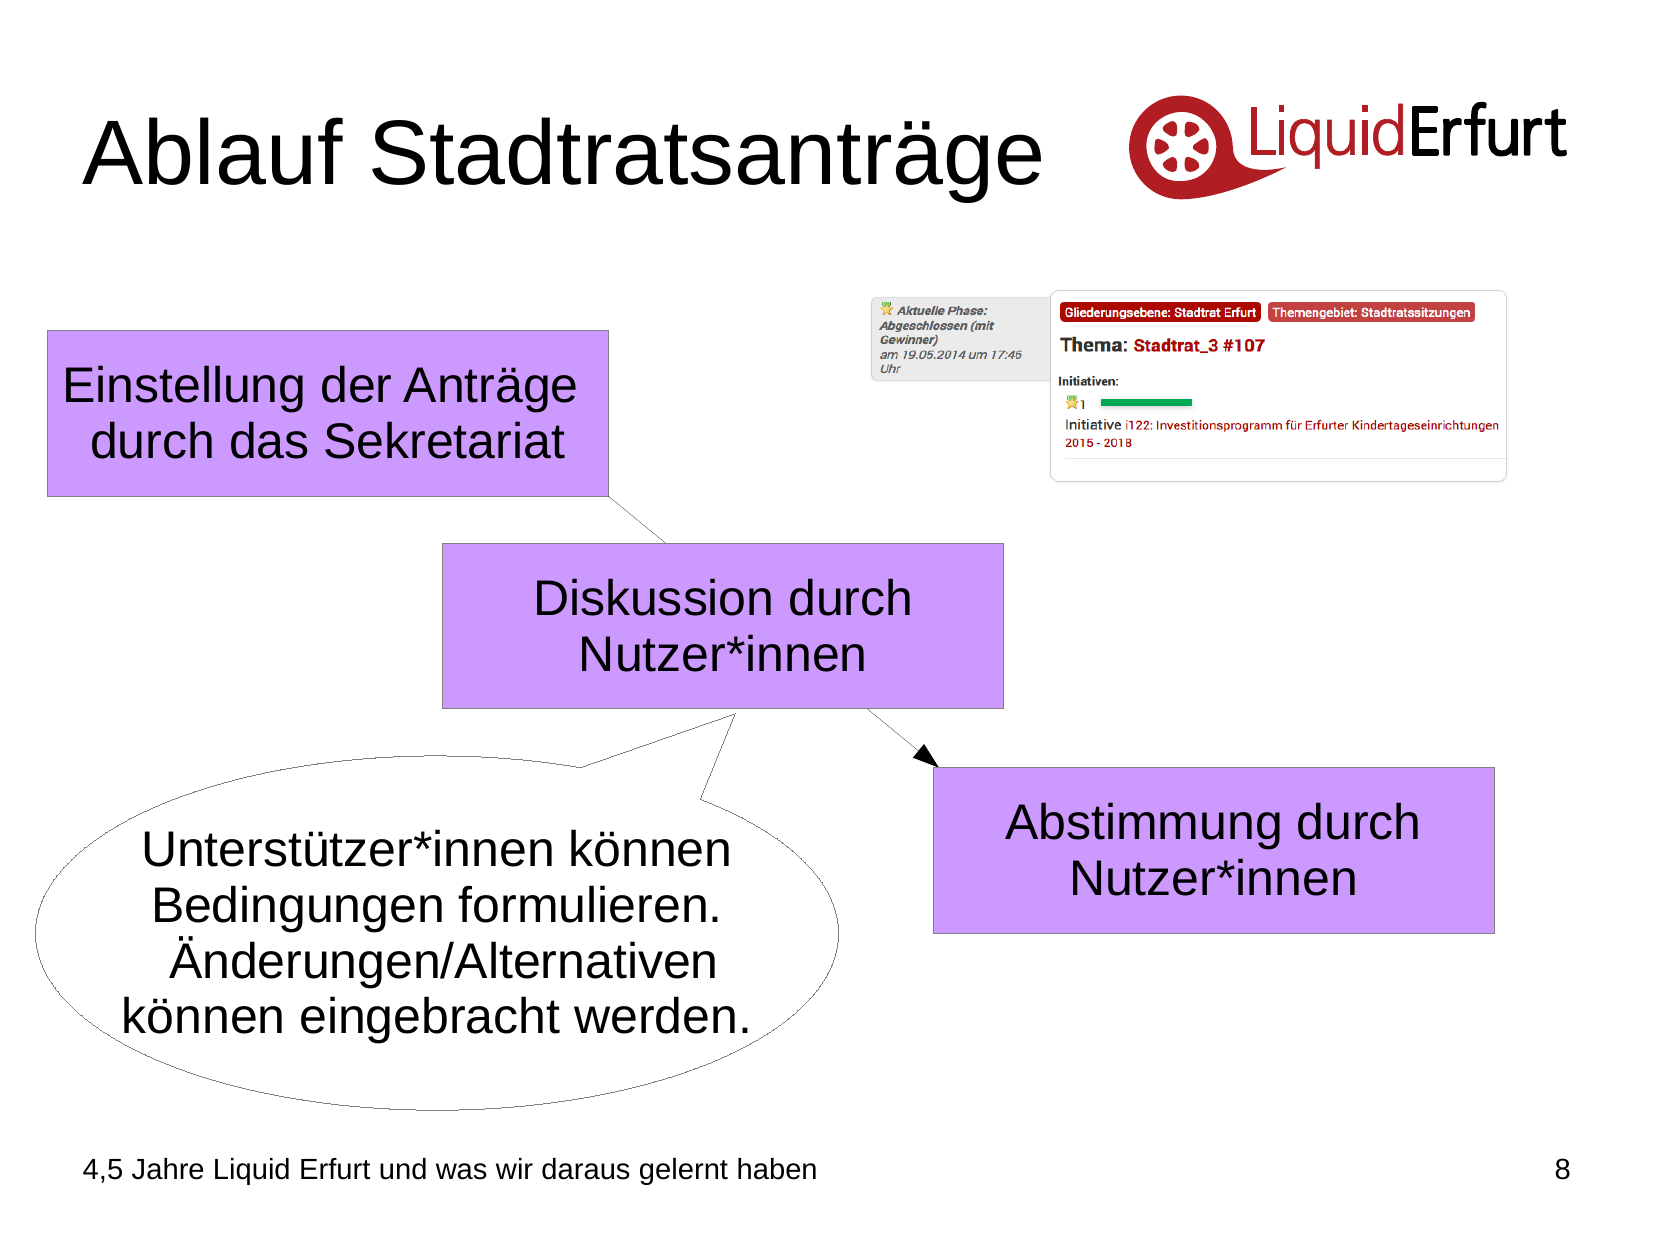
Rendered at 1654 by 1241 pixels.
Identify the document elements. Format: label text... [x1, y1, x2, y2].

text_box Einstellung der Anträge durch das Sekretariat [47, 330, 609, 497]
picture [848, 283, 1524, 493]
text_box Diskussion durch Nutzer*innen [442, 543, 1004, 709]
title Ablauf Stadtratsanträge [82, 49, 1571, 257]
text_box Unterstützer*innen können Bedingungen formulieren. Änderungen/Alternativen können eingebracht werden. [35, 713, 839, 1111]
text_box Abstimmung durch Nutzer*innen [933, 767, 1495, 934]
